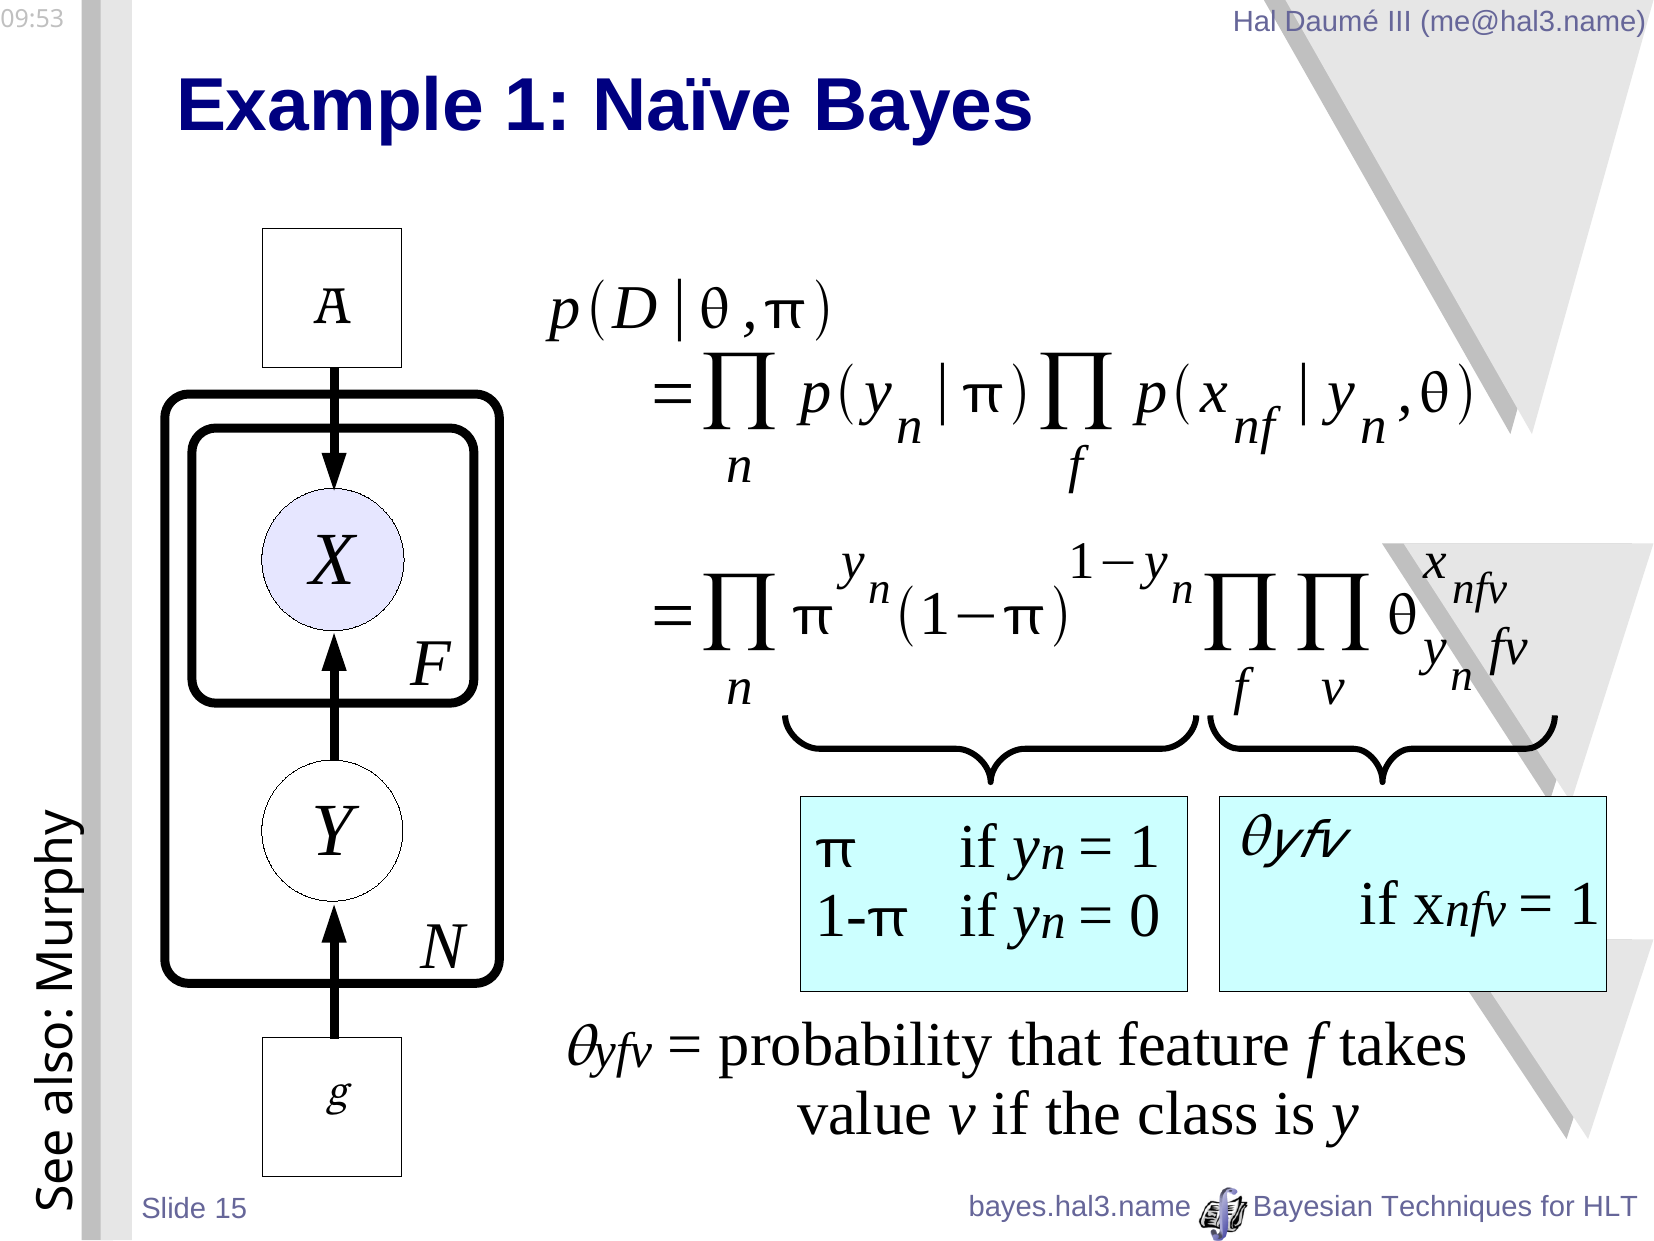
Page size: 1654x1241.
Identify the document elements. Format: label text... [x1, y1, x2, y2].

title Example 1: Naïve Bayes [176, 44, 1509, 166]
text_box [1219, 796, 1607, 992]
text_box Y [261, 760, 403, 902]
text_box F [410, 625, 456, 706]
picture [1198, 1186, 1248, 1241]
text_box  [262, 228, 402, 368]
text_box yfv if xnfv = 1 [1235, 811, 1602, 984]
text_box [800, 796, 1188, 992]
text_box N [420, 909, 466, 990]
text_box See also: Murphy [19, 836, 80, 1213]
text_box yfv = probability that feature f takes value v if the class is y [560, 1009, 1472, 1169]
chart [535, 270, 1534, 719]
text_box X [261, 488, 405, 631]
text_box  if yn = 1 1- if yn = 0 [815, 811, 1161, 980]
text_box  [262, 1037, 402, 1177]
